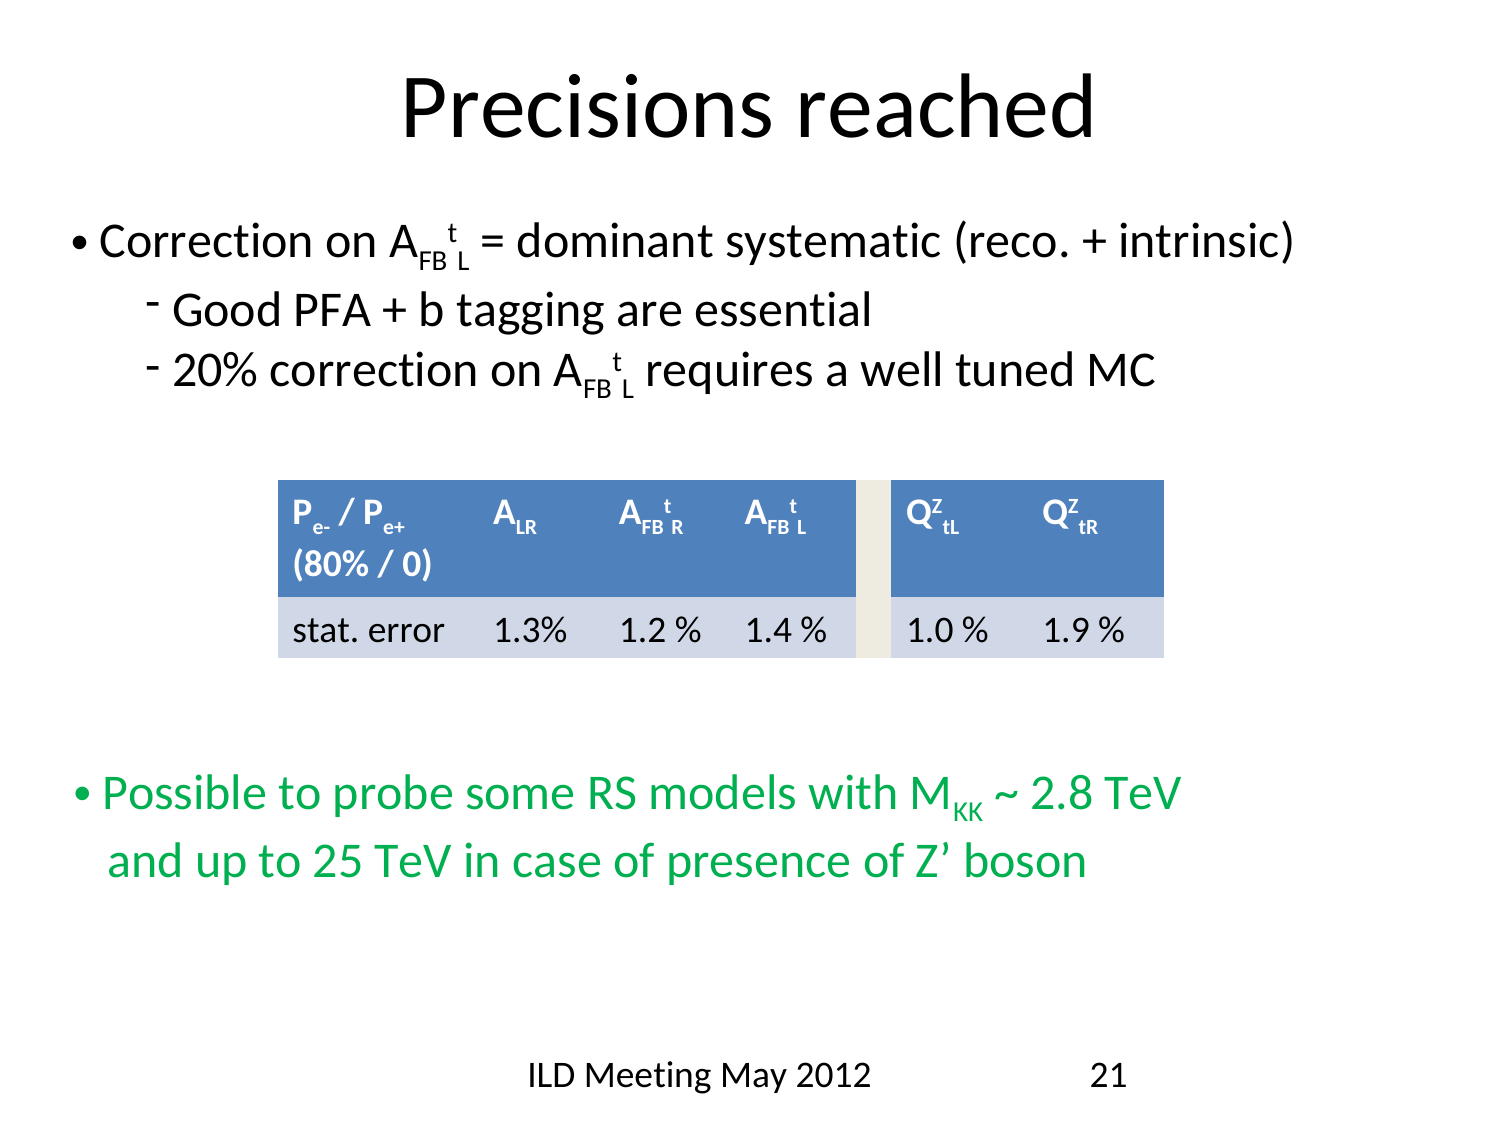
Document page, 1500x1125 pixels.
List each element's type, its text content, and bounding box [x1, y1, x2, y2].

table_cell 1.4 % [730, 597, 856, 658]
table_header QZtR [1028, 480, 1164, 597]
text_box Possible to probe some RS models with MKK ~ 2.8 TeV and up to 25 TeV in case of presence of Z’ boson [58, 751, 1442, 896]
table_cell 1.9 % [1028, 597, 1164, 658]
table_cell 1.2 % [604, 597, 730, 658]
table_cell 1.3% [478, 597, 604, 658]
text_box Correction on AFBtL = dominant systematic (reco. + intrinsic) Good PFA + b tagging are essential 20% correction on AFBtL requires a well tuned MC [55, 200, 1445, 413]
table_cell [856, 597, 891, 658]
table_cell stat. error [278, 597, 478, 658]
table_header AFBtL [730, 480, 856, 597]
table_header [856, 480, 891, 597]
table_cell 1.0 % [891, 597, 1028, 658]
table_header Pe- / Pe+ (80% / 0) [278, 480, 478, 597]
table_header ALR [478, 480, 604, 597]
table_header QZtL [891, 480, 1028, 597]
table_header AFBtR [604, 480, 730, 597]
title Precisions reached [0, 7, 1500, 195]
